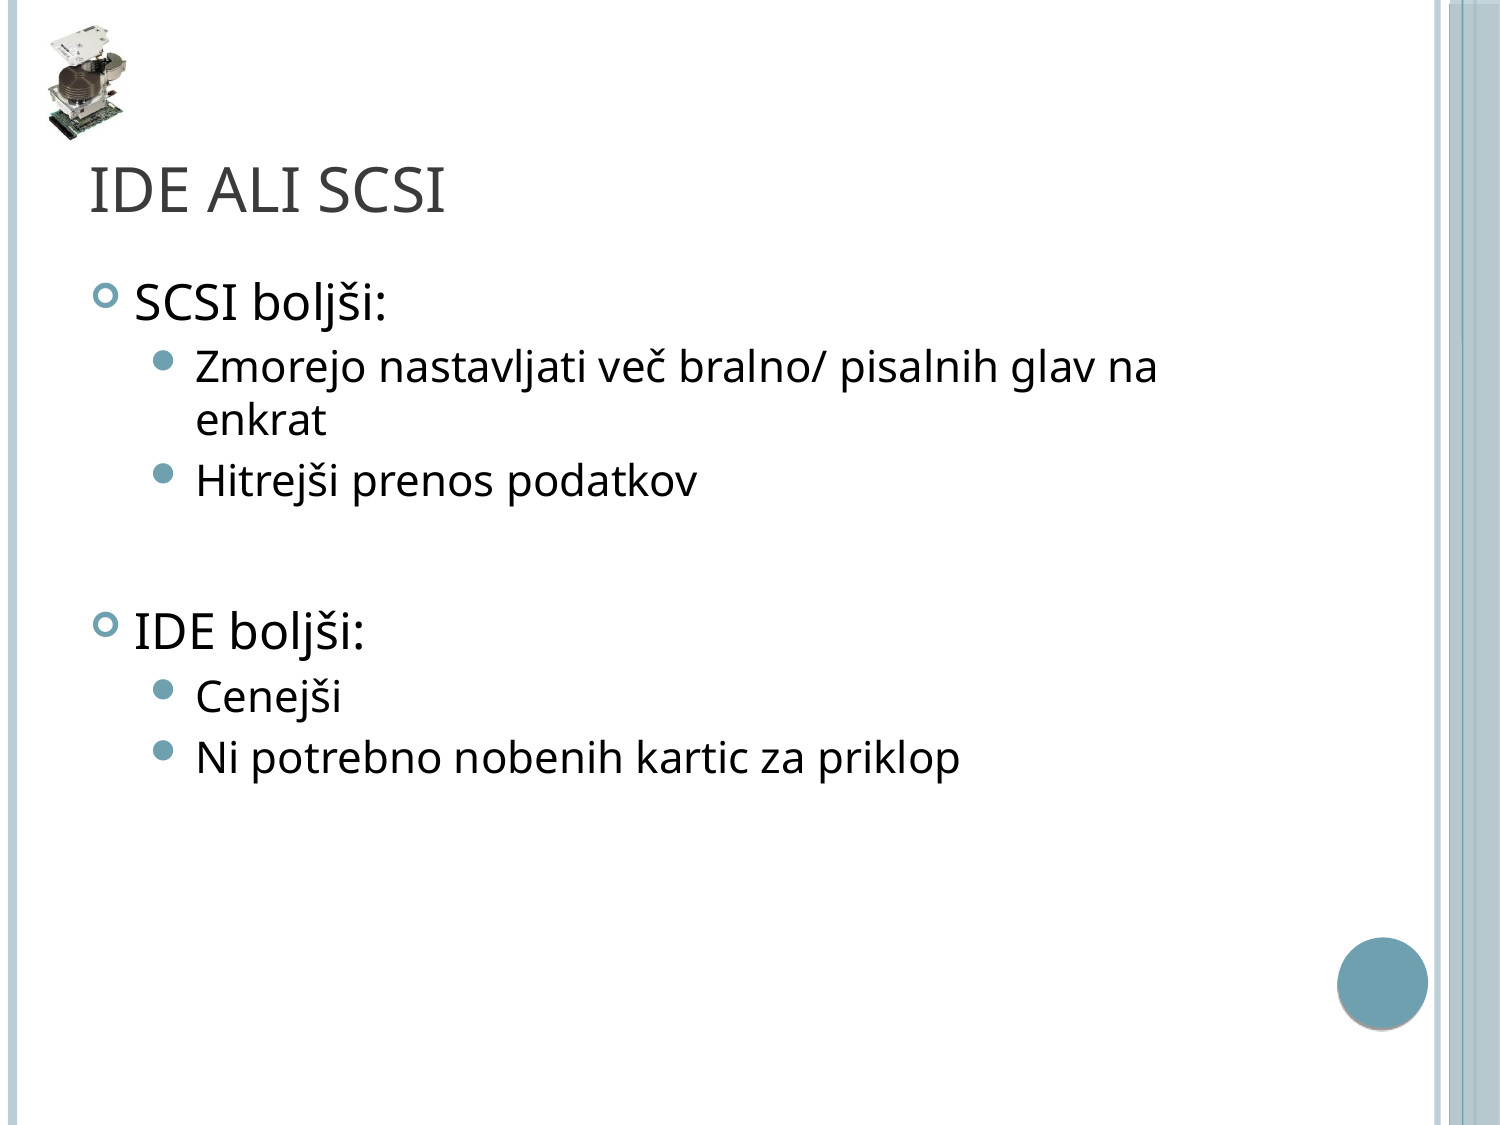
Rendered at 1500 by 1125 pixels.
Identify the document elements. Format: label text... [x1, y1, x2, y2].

title Ide ali SCSI [75, 45, 1300, 233]
list SCSI boljši: Zmorejo nastavljati več bralno/ pisalnih glav na enkrat Hitrejši prenos podatkov IDE boljši: Cenejši Ni potrebno nobenih kartic za priklop [75, 262, 1300, 1062]
picture [46, 23, 127, 141]
